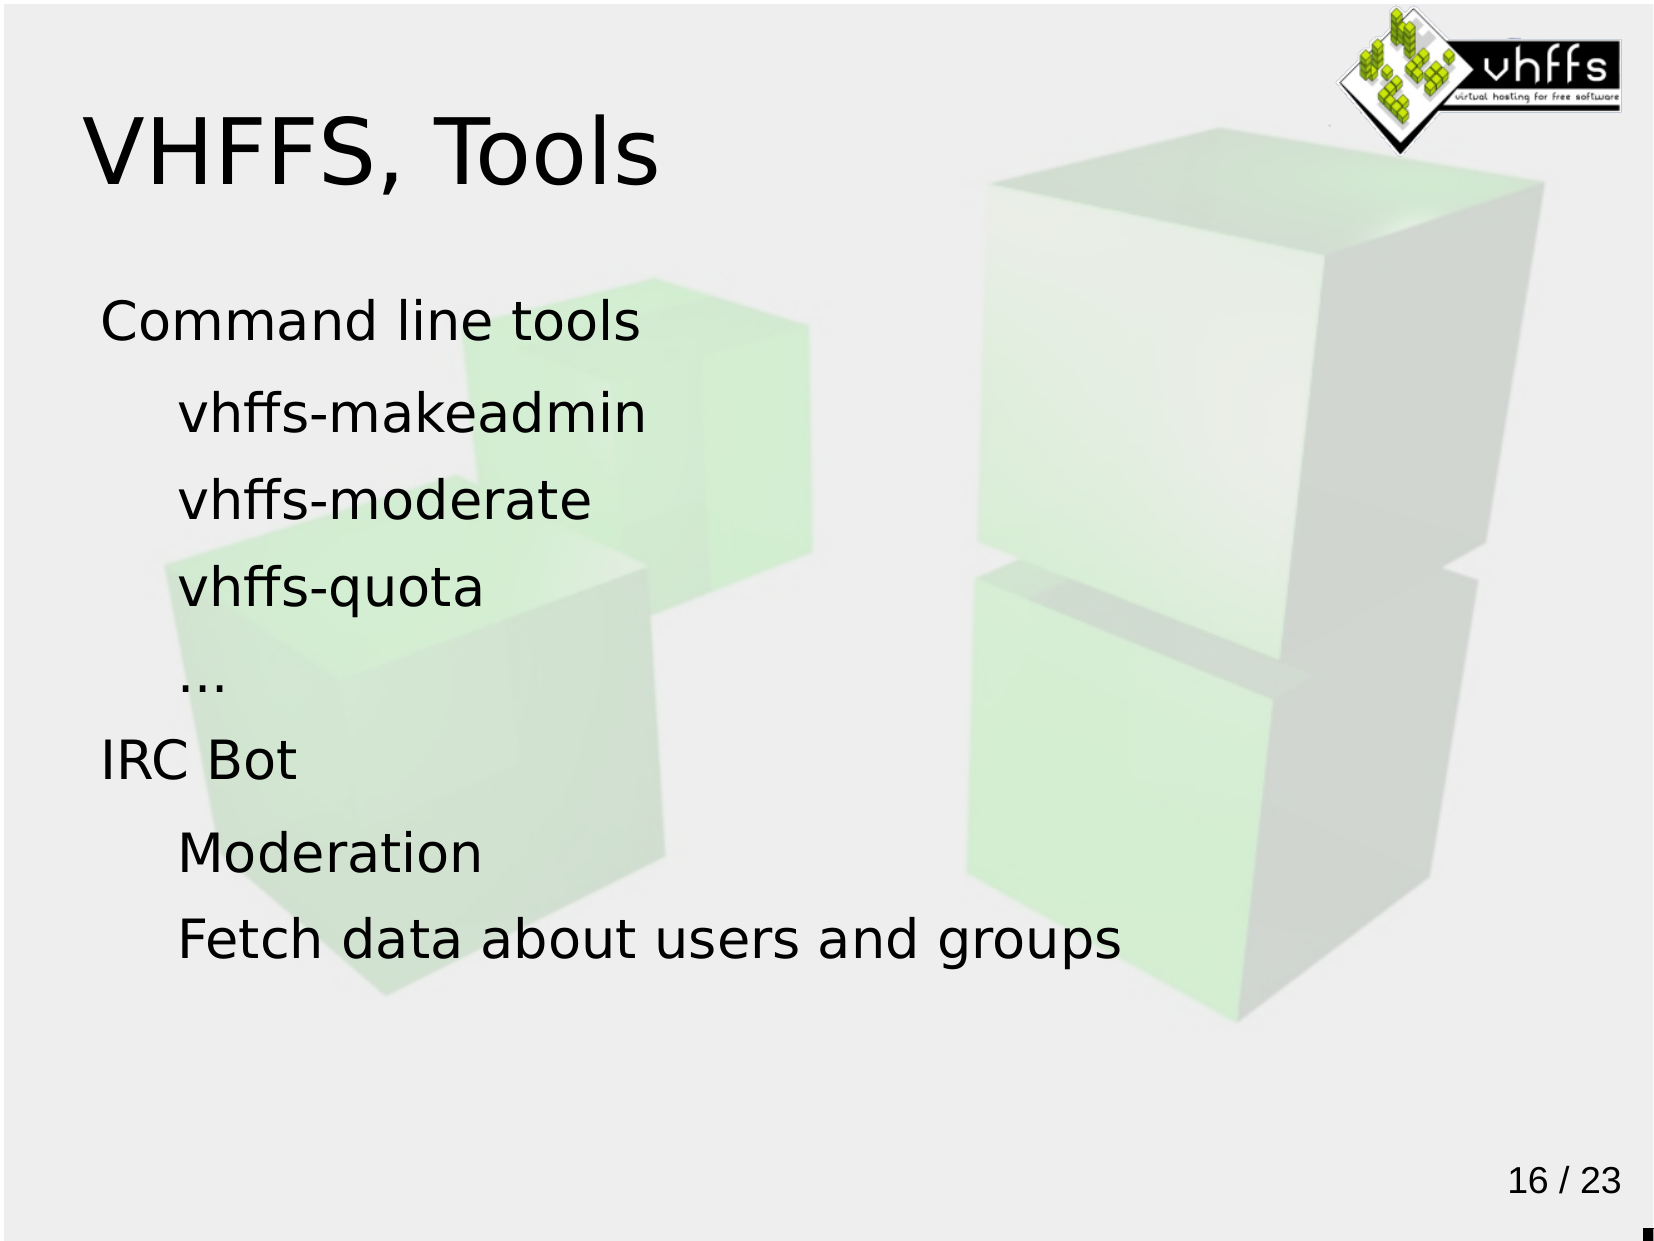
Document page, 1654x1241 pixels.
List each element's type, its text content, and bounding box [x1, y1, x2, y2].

list Command line tools vhffs-makeadmin vhffs-moderate vhffs-quota ... IRC Bot Moderation Fetch data about users and groups [82, 290, 1571, 1094]
text_box <numéro> / 23 [1314, 1151, 1637, 1225]
title VHFFS, Tools [82, 49, 1571, 257]
text_box [1643, 1228, 1654, 1241]
picture [4, 0, 1654, 1241]
